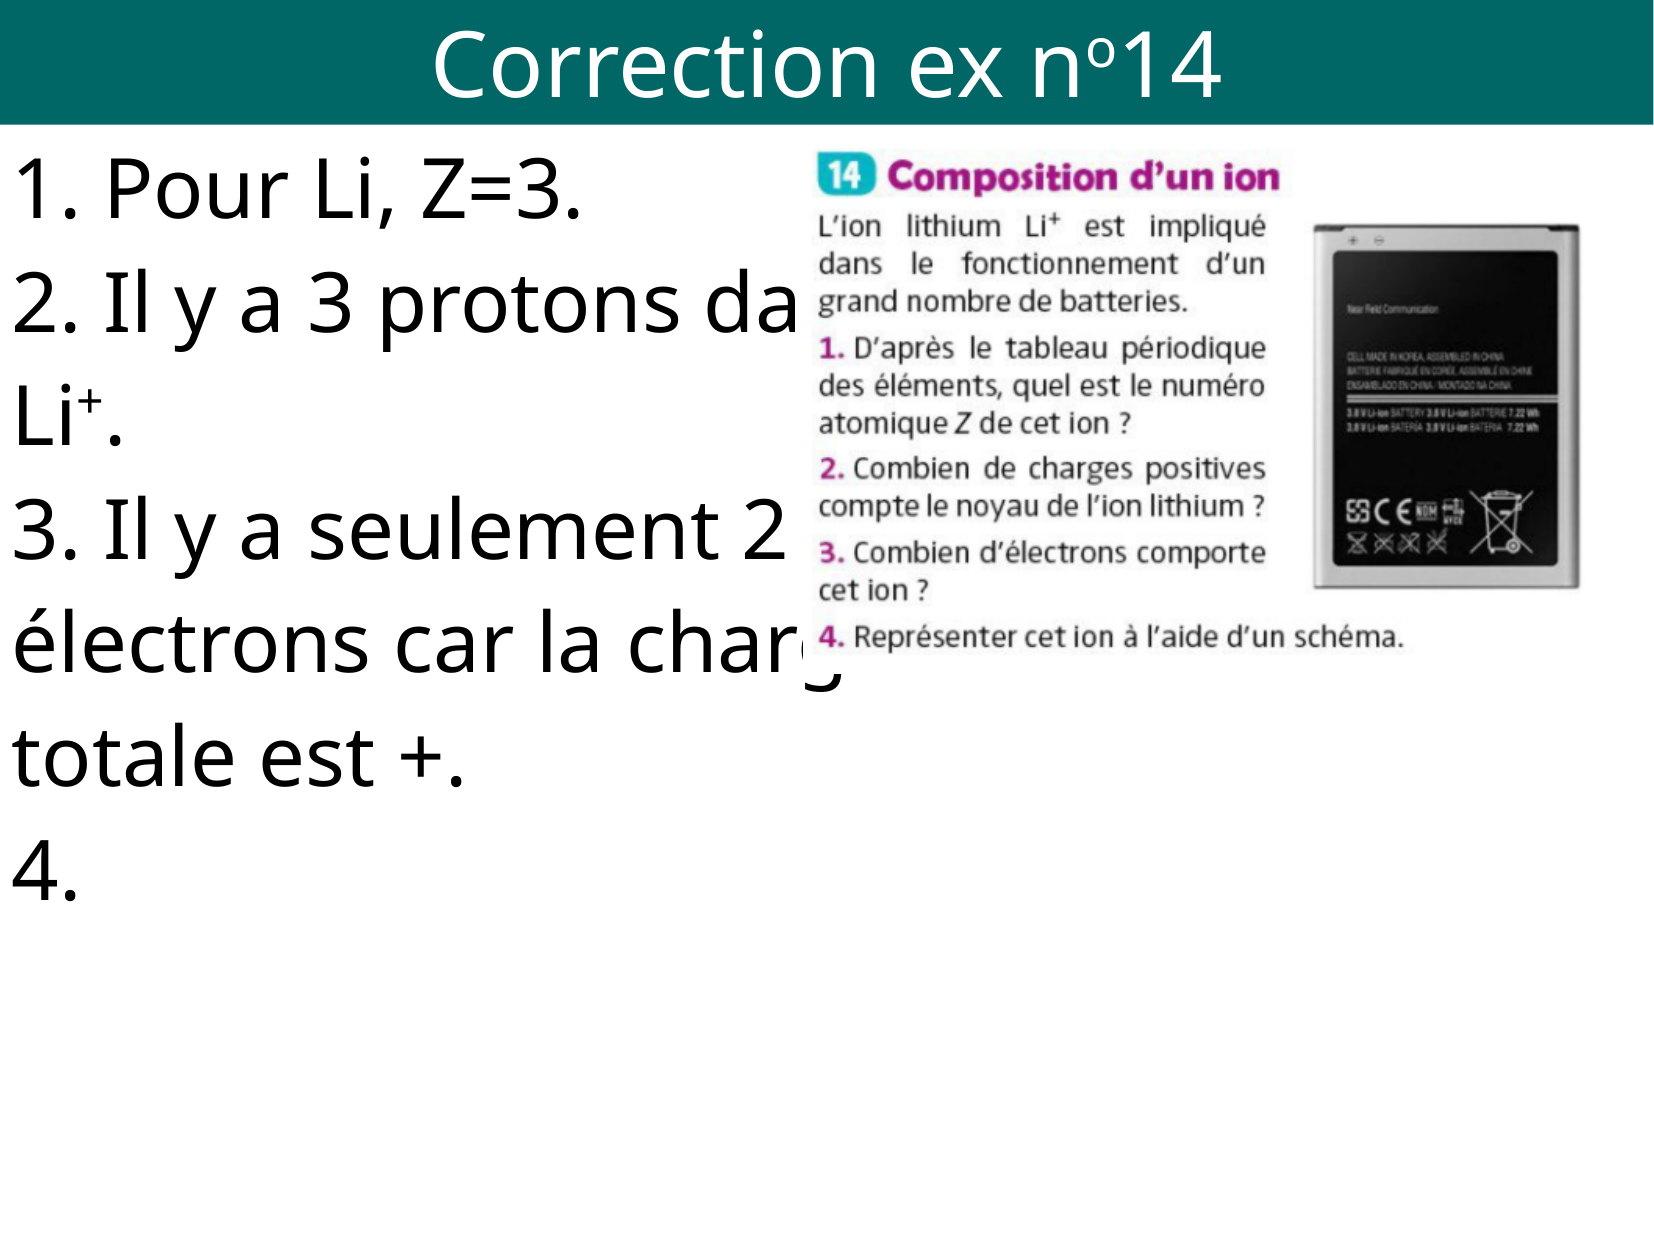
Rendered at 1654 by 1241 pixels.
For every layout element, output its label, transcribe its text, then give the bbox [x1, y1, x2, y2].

picture [803, 130, 1622, 674]
title Correction ex no14 [0, 10, 1654, 114]
subtitle 1. Pour Li, Z=3. 2. Il y a 3 protons dans Li+. 3. Il y a seulement 2 électrons car la charge totale est +. 4. [11, 129, 1642, 1229]
